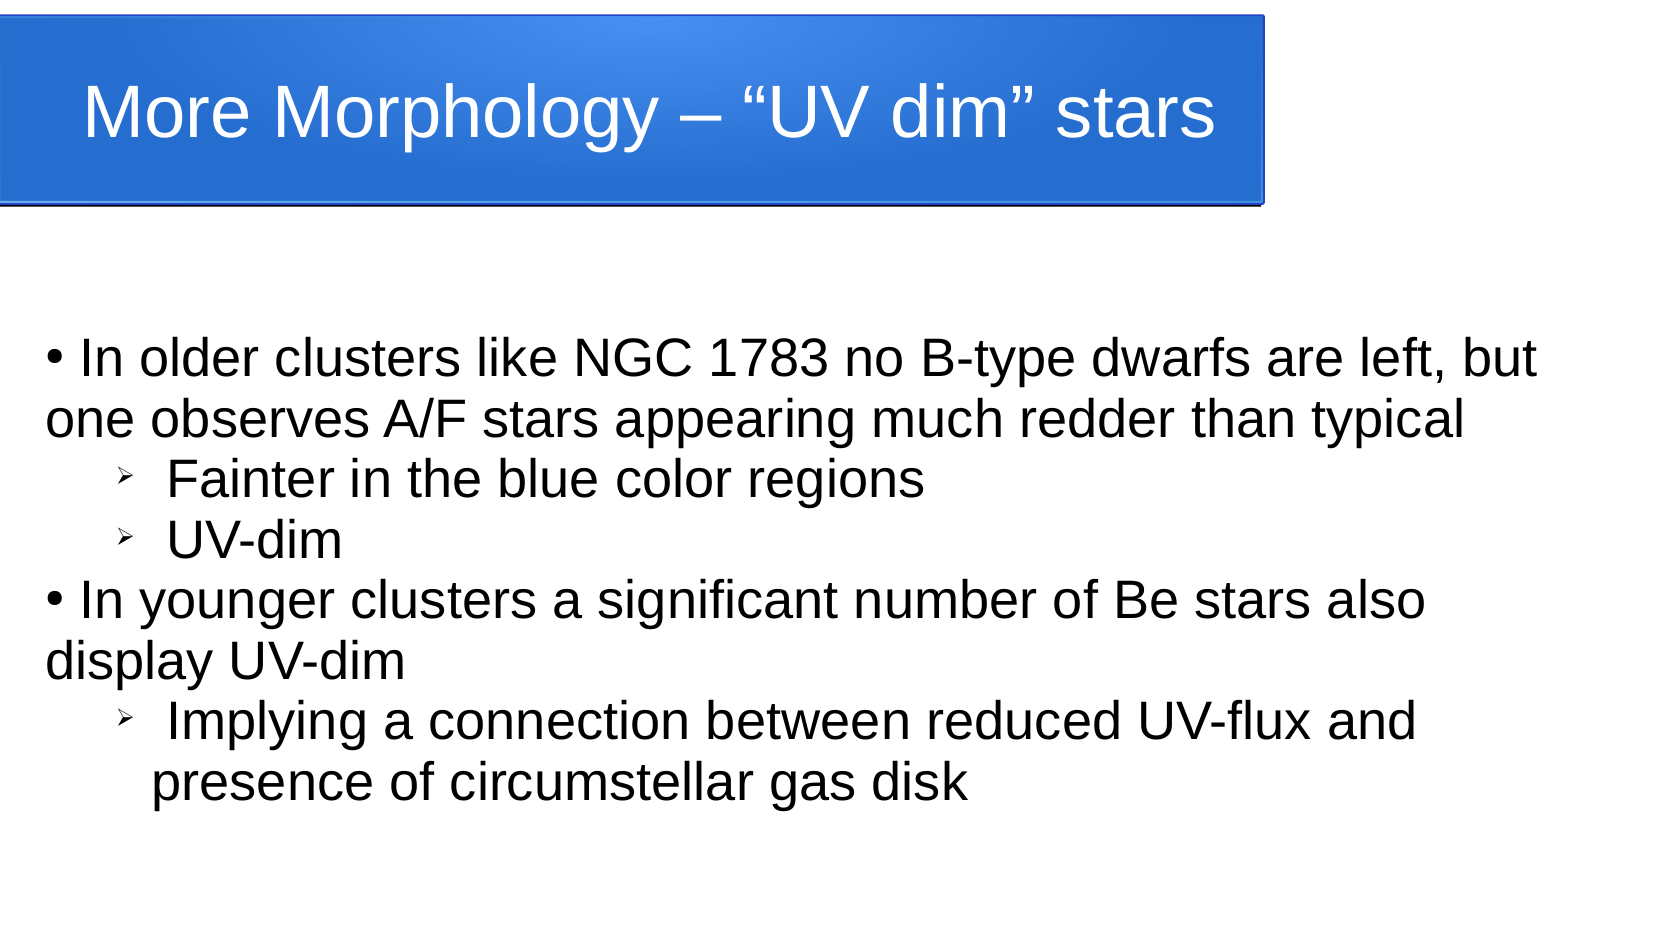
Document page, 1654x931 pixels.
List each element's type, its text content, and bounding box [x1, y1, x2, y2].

title More Morphology – “UV dim” stars [82, 35, 1235, 189]
subtitle In older clusters like NGC 1783 no B-type dwarfs are left, but one observes A/F stars appearing much redder than typical Fainter in the blue color regions UV-dim In younger clusters a significant number of Be stars also display UV-dim Implying a connection between reduced UV-flux and presence of circumstellar gas disk [45, 224, 1571, 915]
